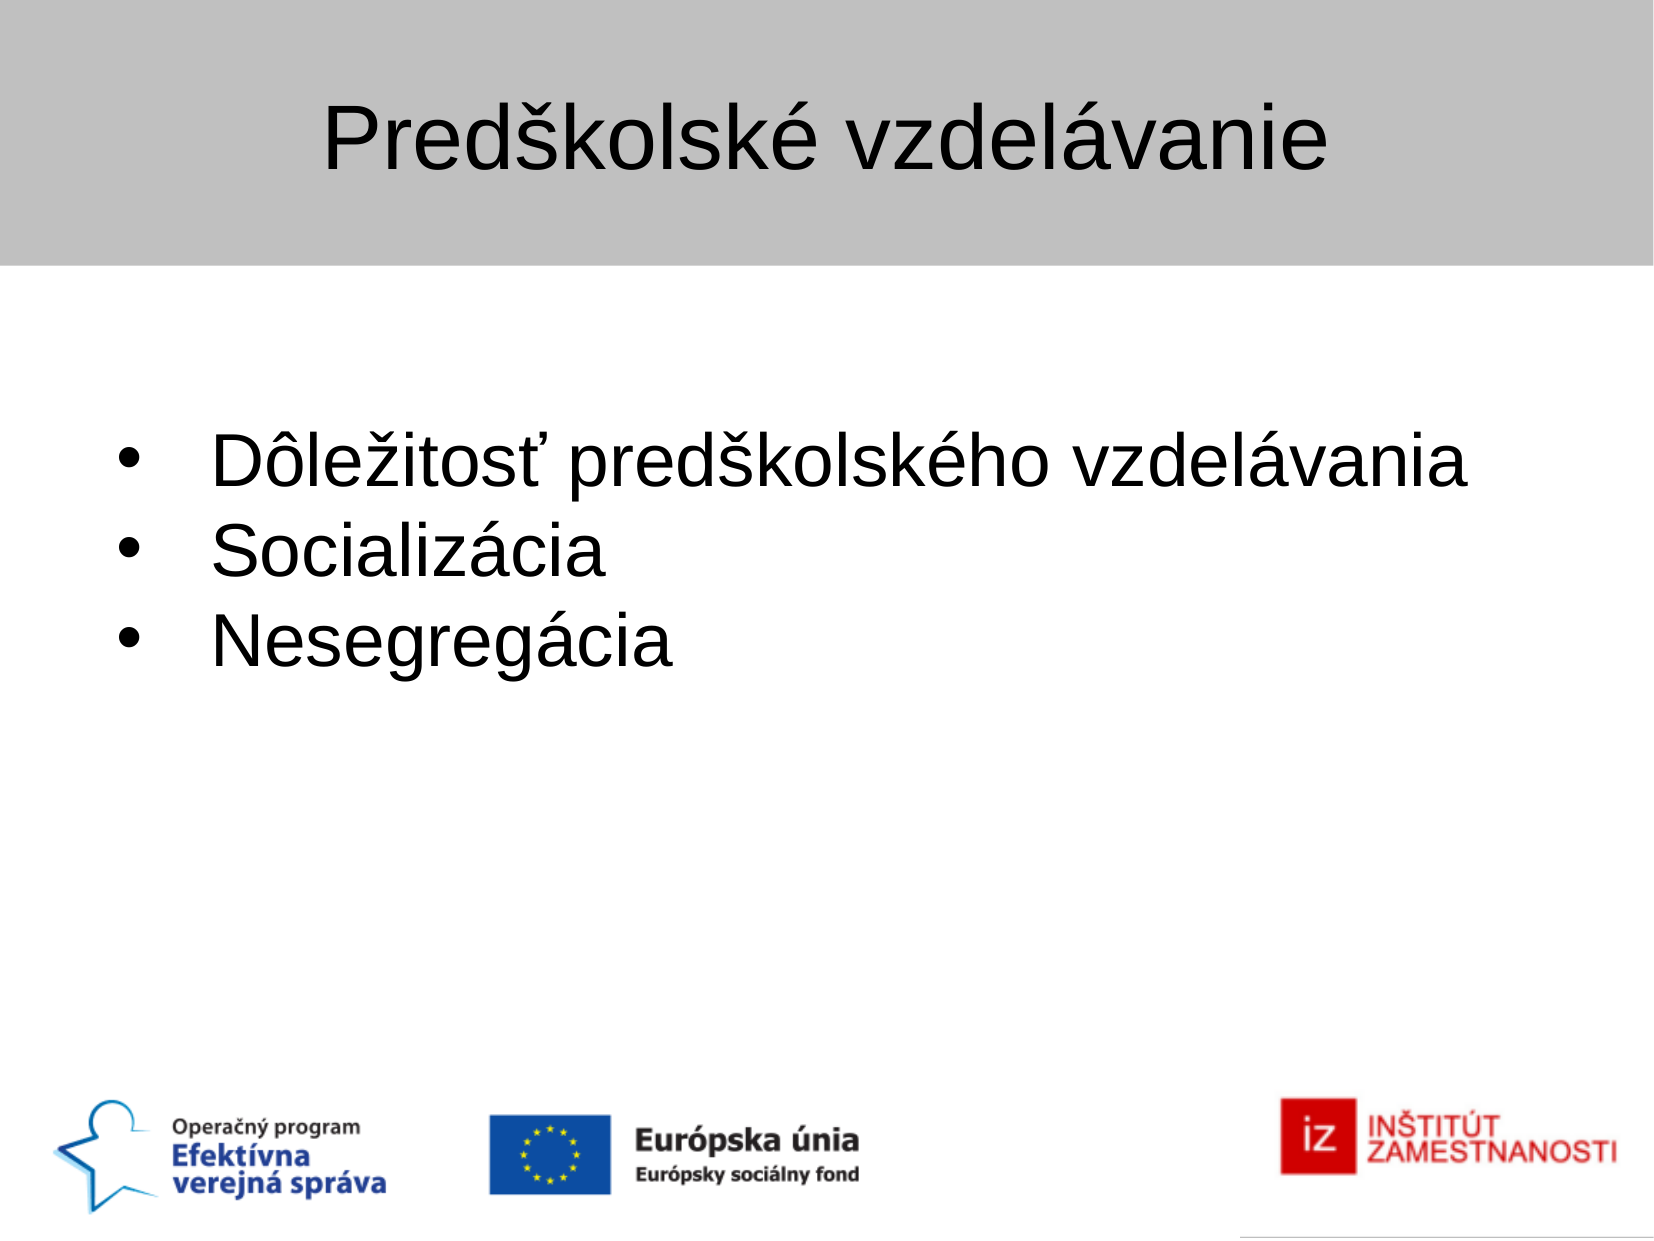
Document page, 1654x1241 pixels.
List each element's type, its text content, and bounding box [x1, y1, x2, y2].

picture [1240, 1033, 1654, 1240]
text_box Predškolské vzdelávanie [88, 29, 1565, 237]
text_box Dôležitosť predškolského vzdelávania Socializácia Nesegregácia [101, 403, 1565, 779]
picture [29, 1062, 886, 1240]
